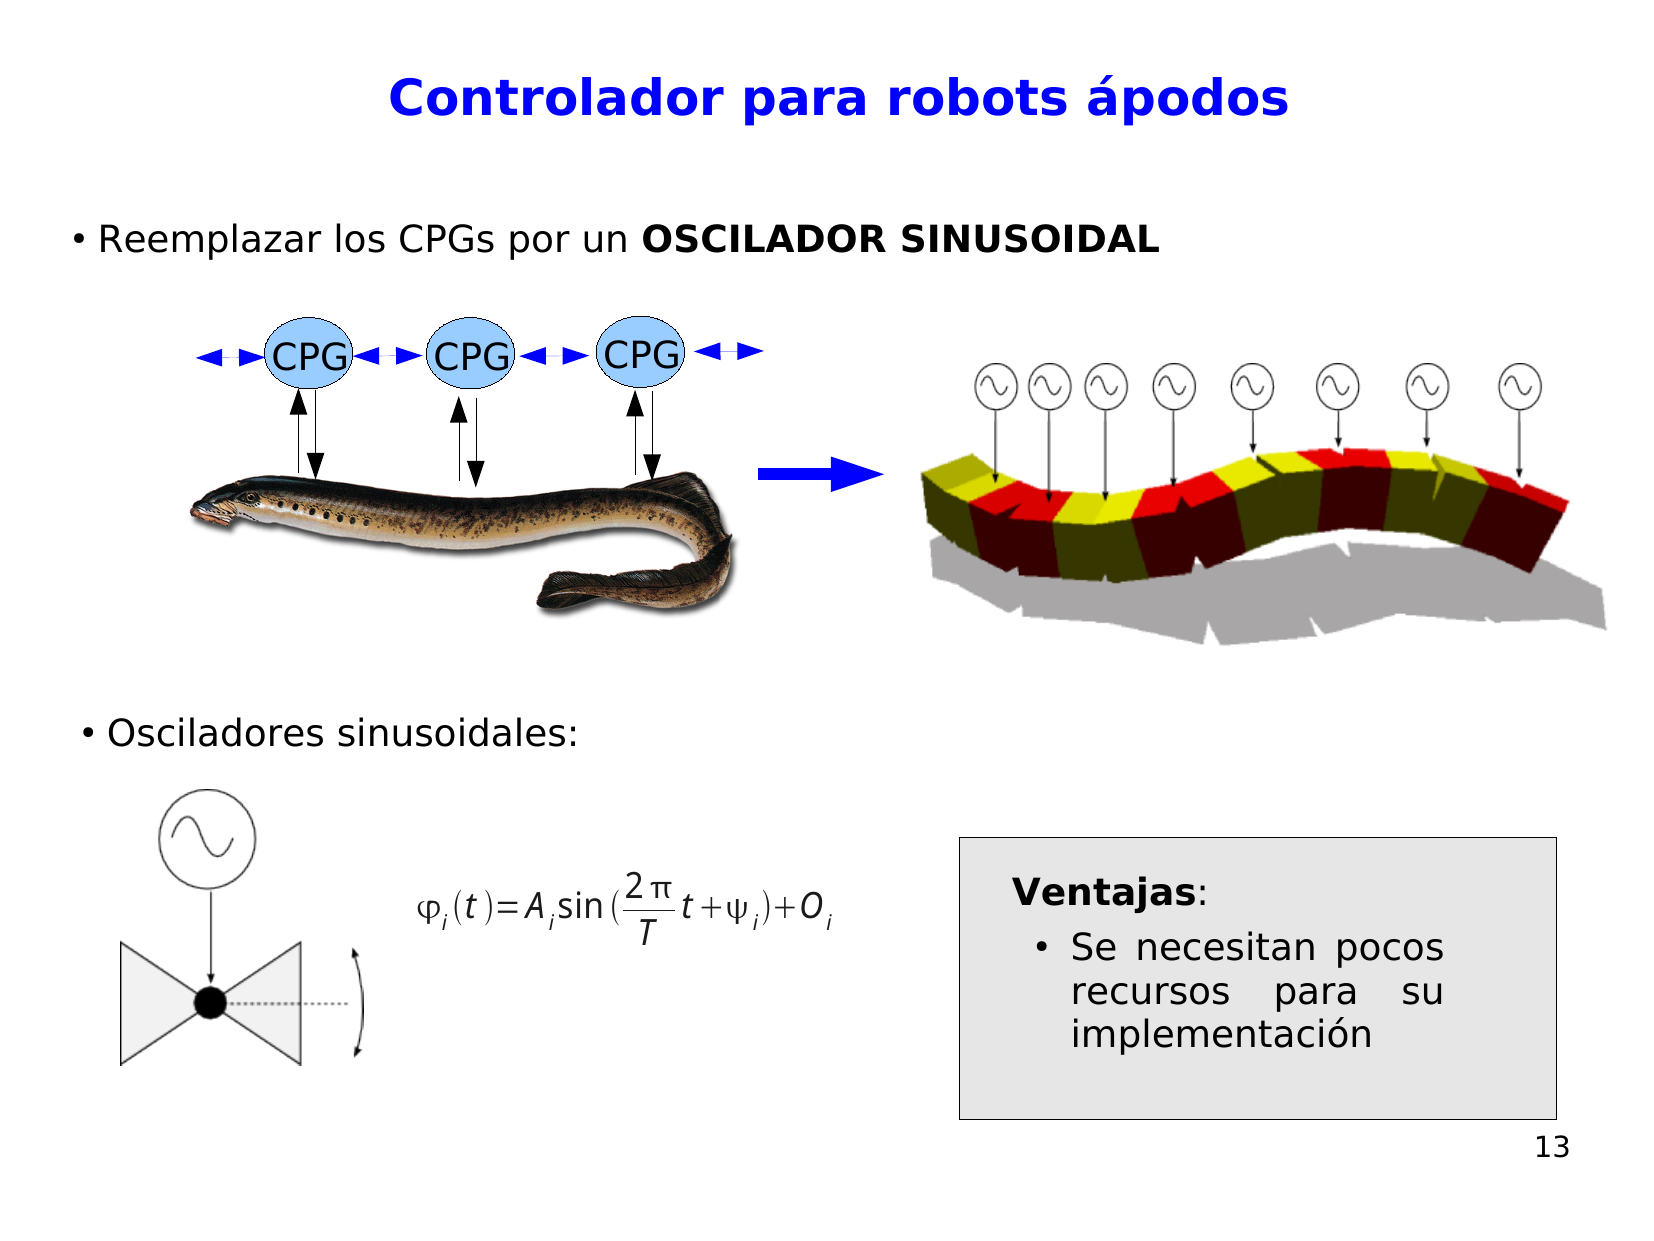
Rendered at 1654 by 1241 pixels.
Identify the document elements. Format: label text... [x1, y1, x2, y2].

text_box [439, 317, 502, 328]
text_box [959, 837, 1557, 1120]
text_box Osciladores sinusoidales: [66, 704, 595, 763]
chart [408, 864, 841, 955]
text_box Ventajas: Se necesitan pocos recursos para su implementación [985, 863, 1544, 1079]
text_box [609, 316, 671, 326]
text_box CPG [256, 328, 365, 387]
text_box Controlador para robots ápodos [374, 61, 1306, 135]
text_box [277, 317, 340, 328]
text_box CPG [418, 328, 527, 387]
picture [895, 363, 1629, 666]
picture [148, 420, 777, 669]
picture [120, 789, 364, 1066]
text_box Reemplazar los CPGs por un OSCILADOR SINUSOIDAL [57, 210, 1252, 269]
text_box CPG [588, 326, 696, 386]
